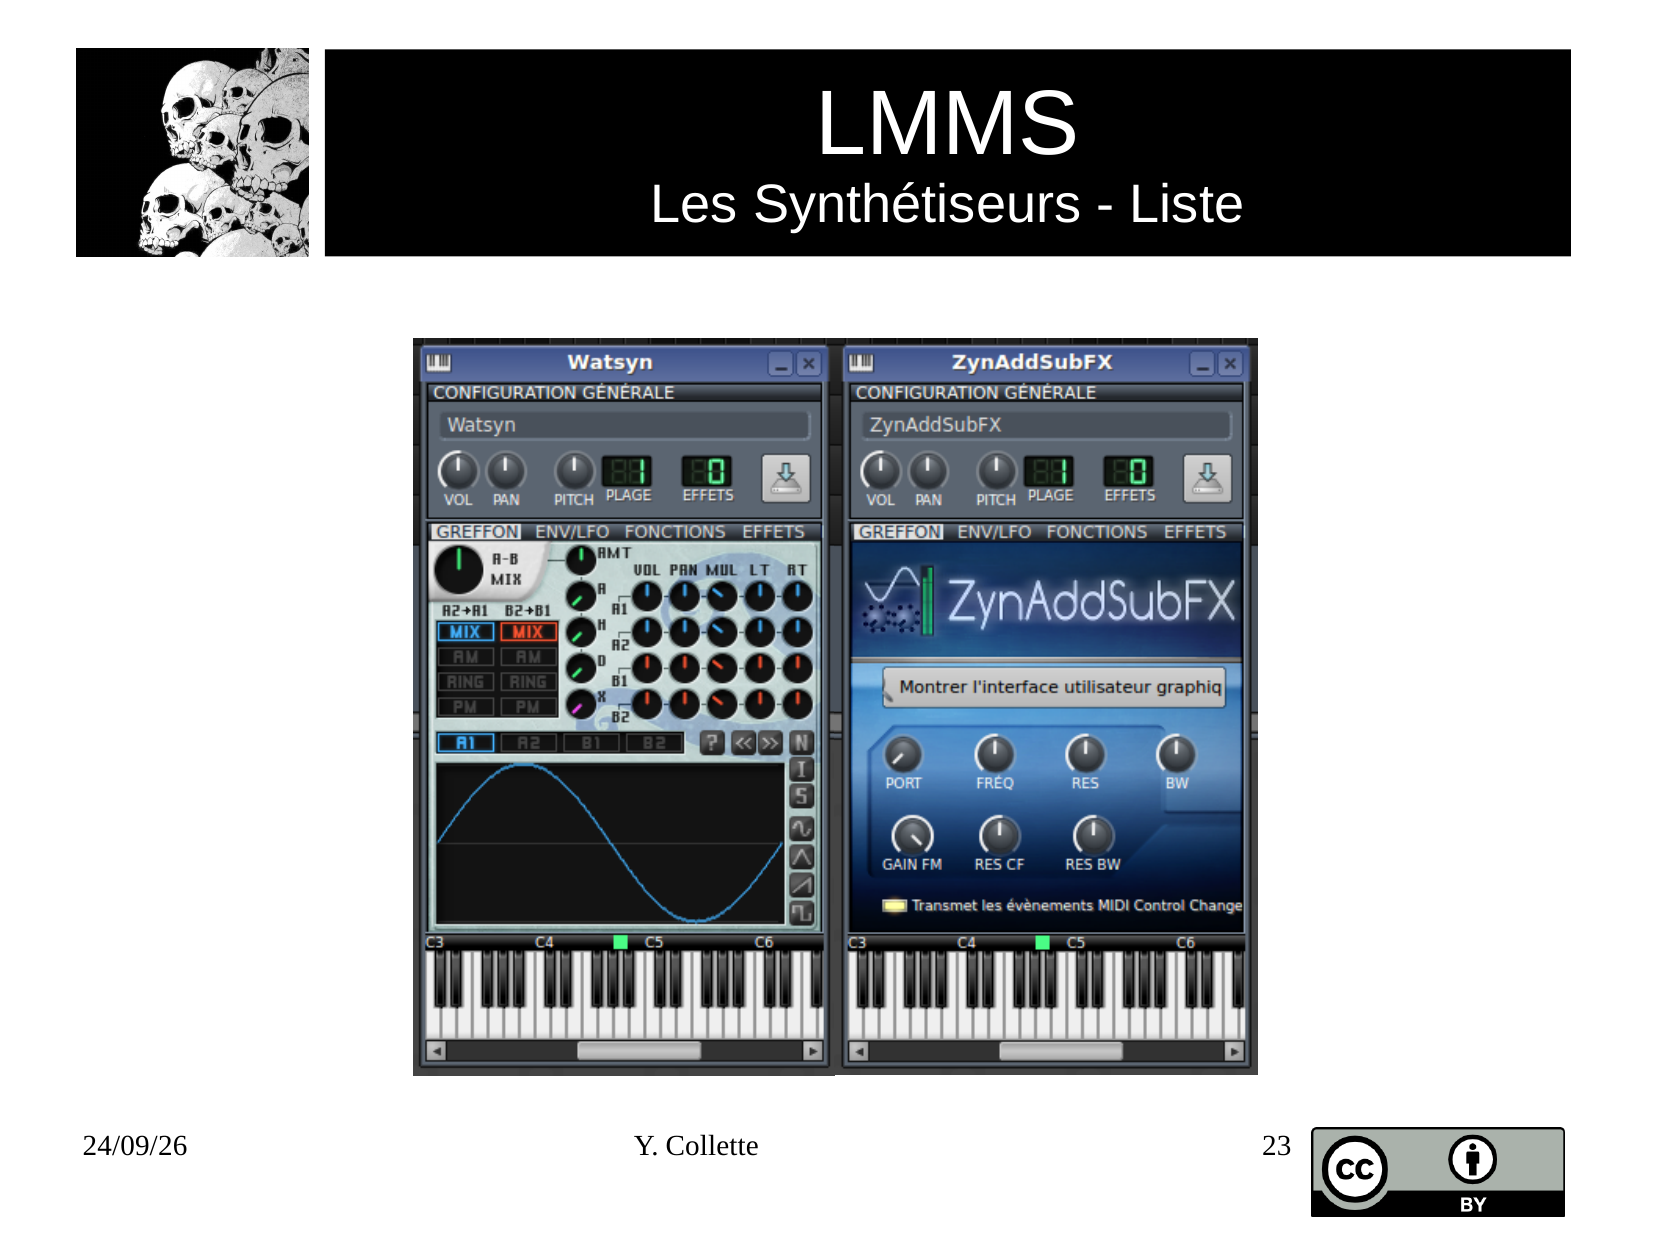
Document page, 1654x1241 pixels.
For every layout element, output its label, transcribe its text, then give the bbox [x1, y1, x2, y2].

picture [1311, 1127, 1565, 1217]
picture [413, 338, 1258, 1076]
title LMMS Les Synthétiseurs - Liste [324, 49, 1571, 257]
picture [76, 48, 309, 257]
